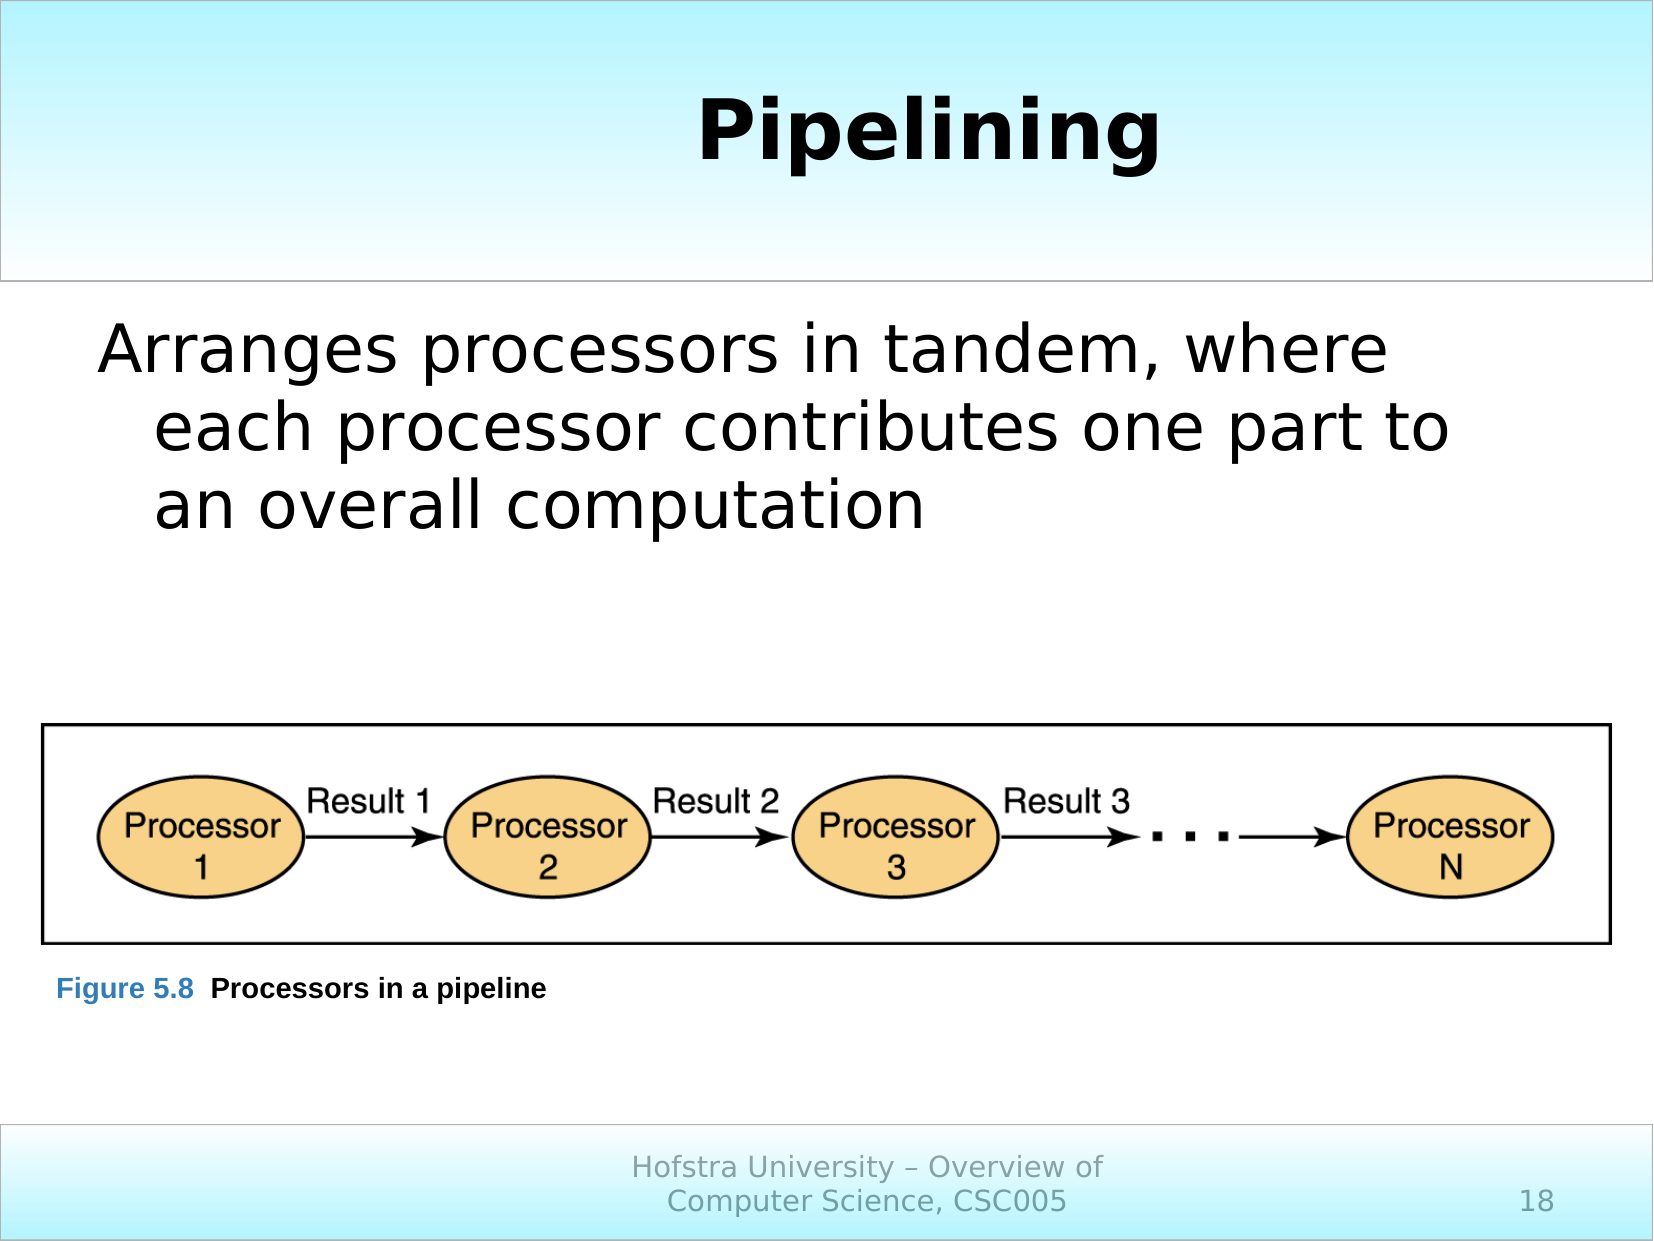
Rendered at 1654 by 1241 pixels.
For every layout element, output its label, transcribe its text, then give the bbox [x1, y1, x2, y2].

list Arranges processors in tandem, where each processor contributes one part to an overall computation [82, 966, 1571, 1131]
picture [20, 702, 1633, 966]
title Pipelining [247, 27, 1612, 235]
list Arranges processors in tandem, where each processor contributes one part to an overall computation [82, 303, 1571, 702]
text_box Figure 5.8 Processors in a pipeline [41, 964, 563, 1014]
